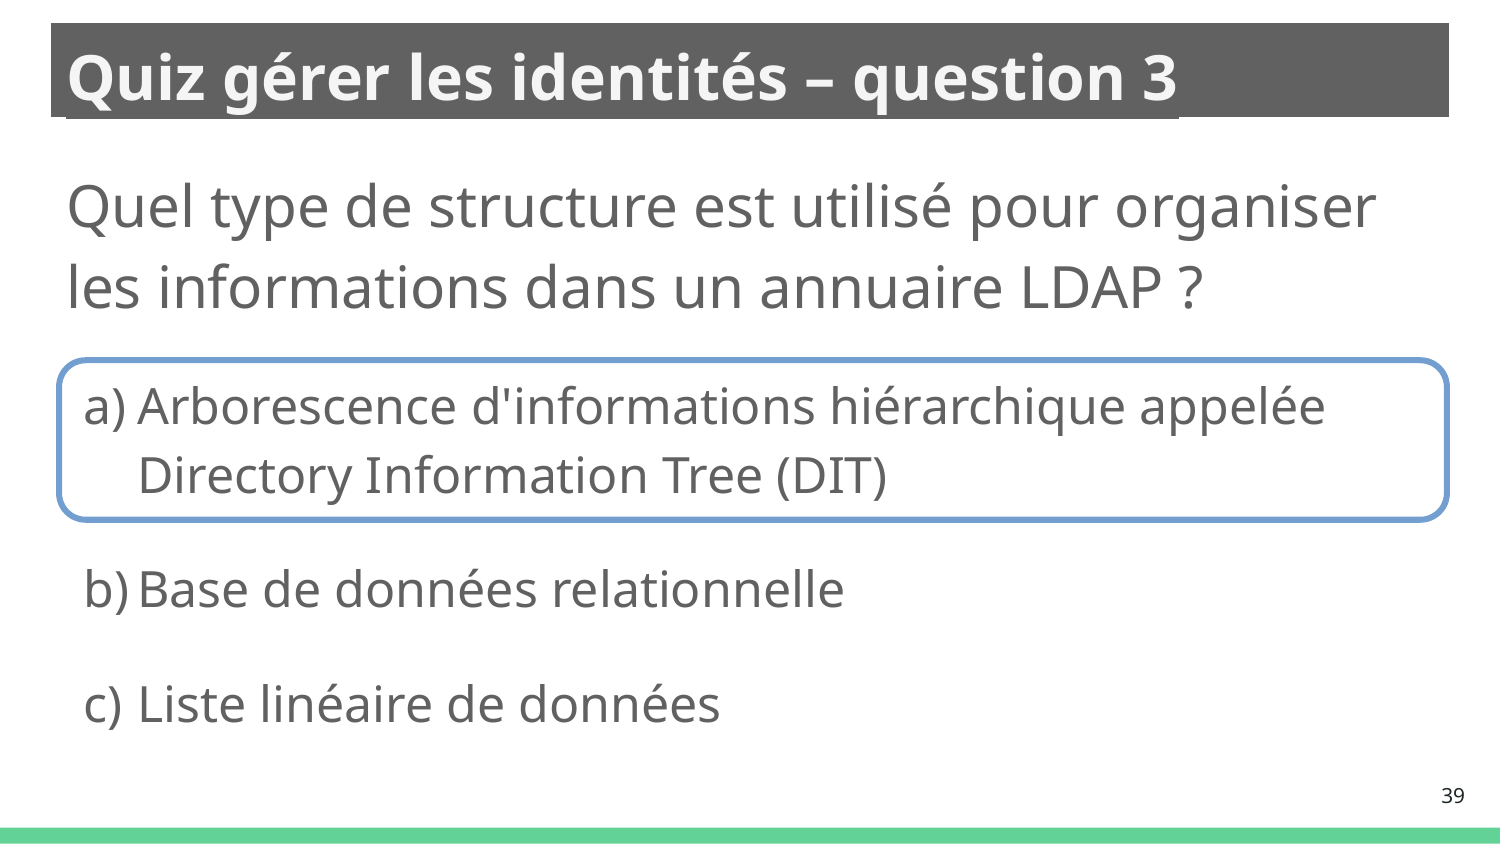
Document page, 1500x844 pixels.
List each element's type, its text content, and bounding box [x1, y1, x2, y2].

list Quel type de structure est utilisé pour organiser les informations dans un annuaire LDAP ? Arborescence d'informations hiérarchique appelée Directory Information Tree (DIT) Base de données relationnelle Liste linéaire de données [51, 144, 1477, 748]
title Quiz gérer les identités – question 3 [51, 23, 1449, 117]
slide_number <numéro> [1389, 764, 1480, 830]
